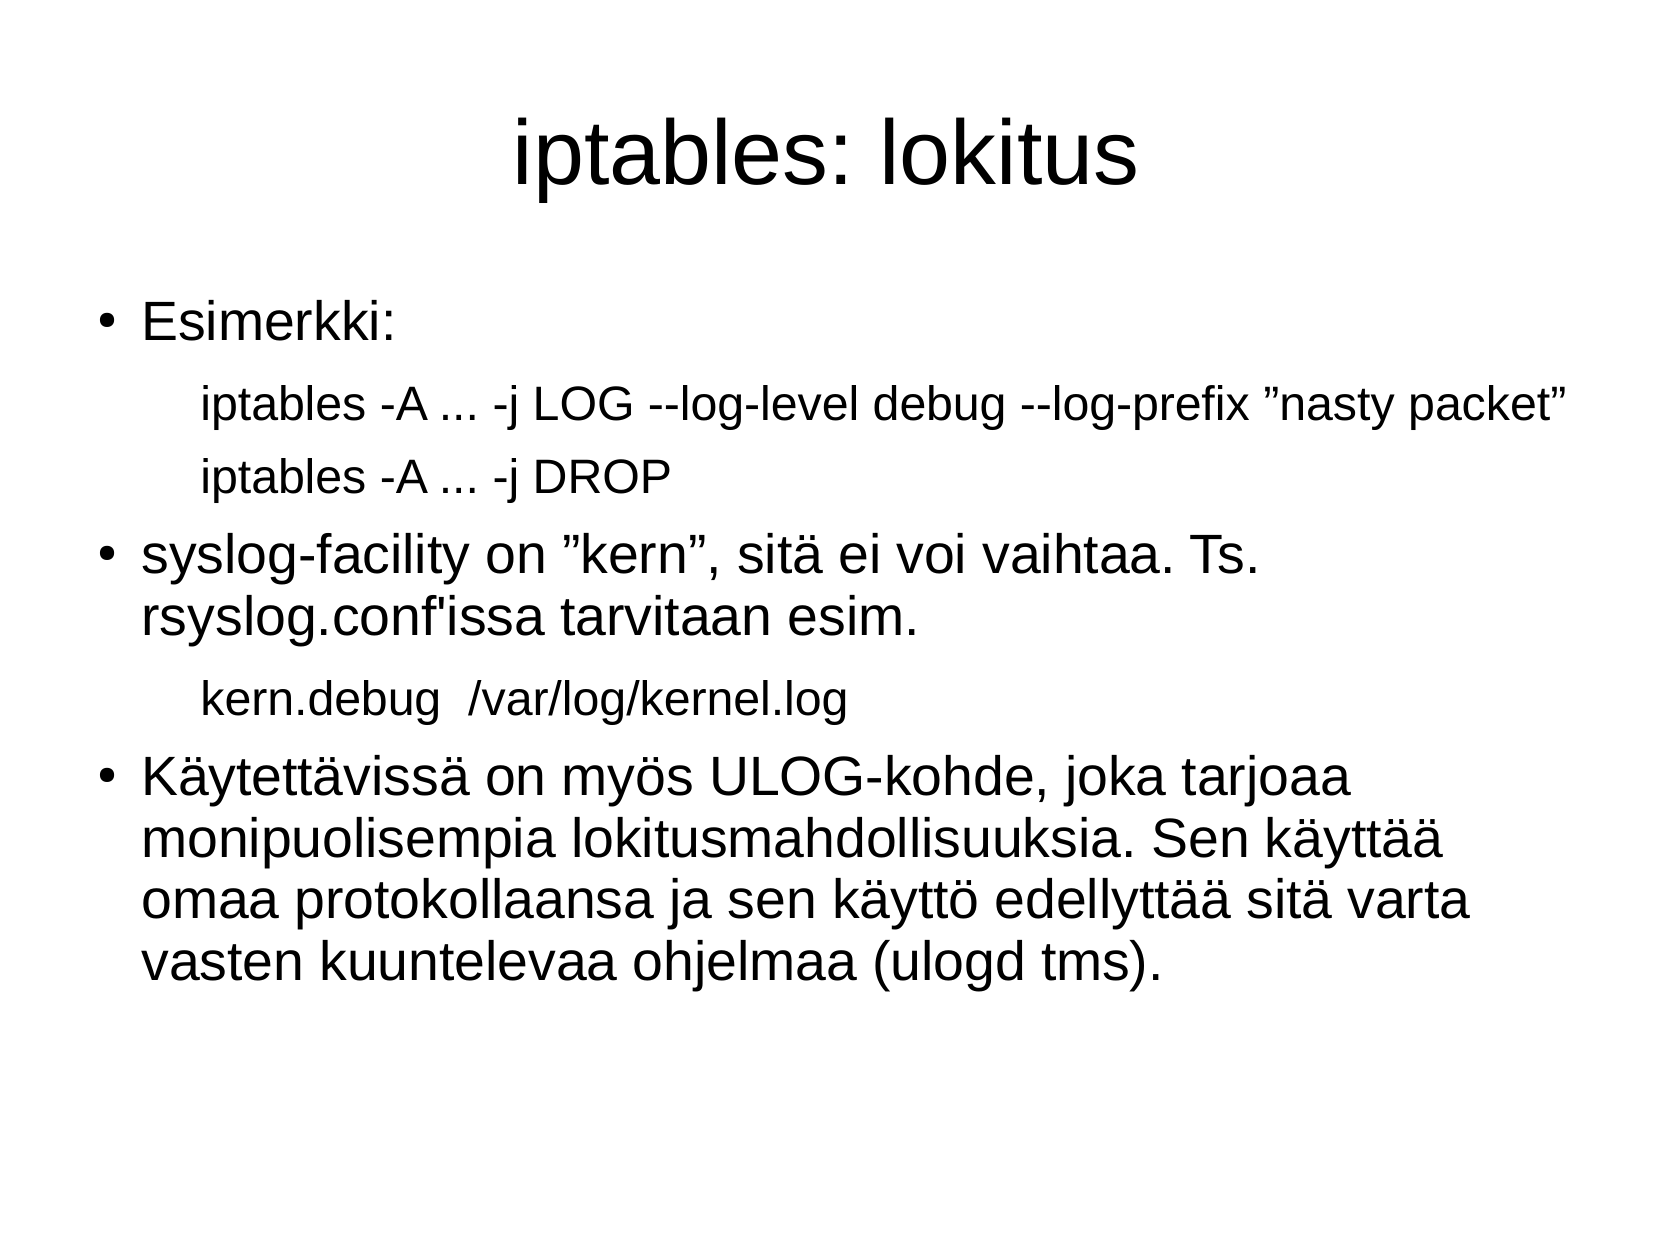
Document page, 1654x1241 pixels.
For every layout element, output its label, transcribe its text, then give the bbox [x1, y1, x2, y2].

title iptables: lokitus [82, 49, 1571, 257]
list Esimerkki: iptables -A ... -j LOG --log-level debug --log-prefix ”nasty packet” iptables -A ... -j DROP syslog-facility on ”kern”, sitä ei voi vaihtaa. Ts. rsyslog.conf'issa tarvitaan esim. kern.debug /var/log/kernel.log Käytettävissä on myös ULOG-kohde, joka tarjoaa monipuolisempia lokitusmahdollisuuksia. Sen käyttää omaa protokollaansa ja sen käyttö edellyttää sitä varta vasten kuuntelevaa ohjelmaa (ulogd tms). [82, 290, 1571, 1010]
